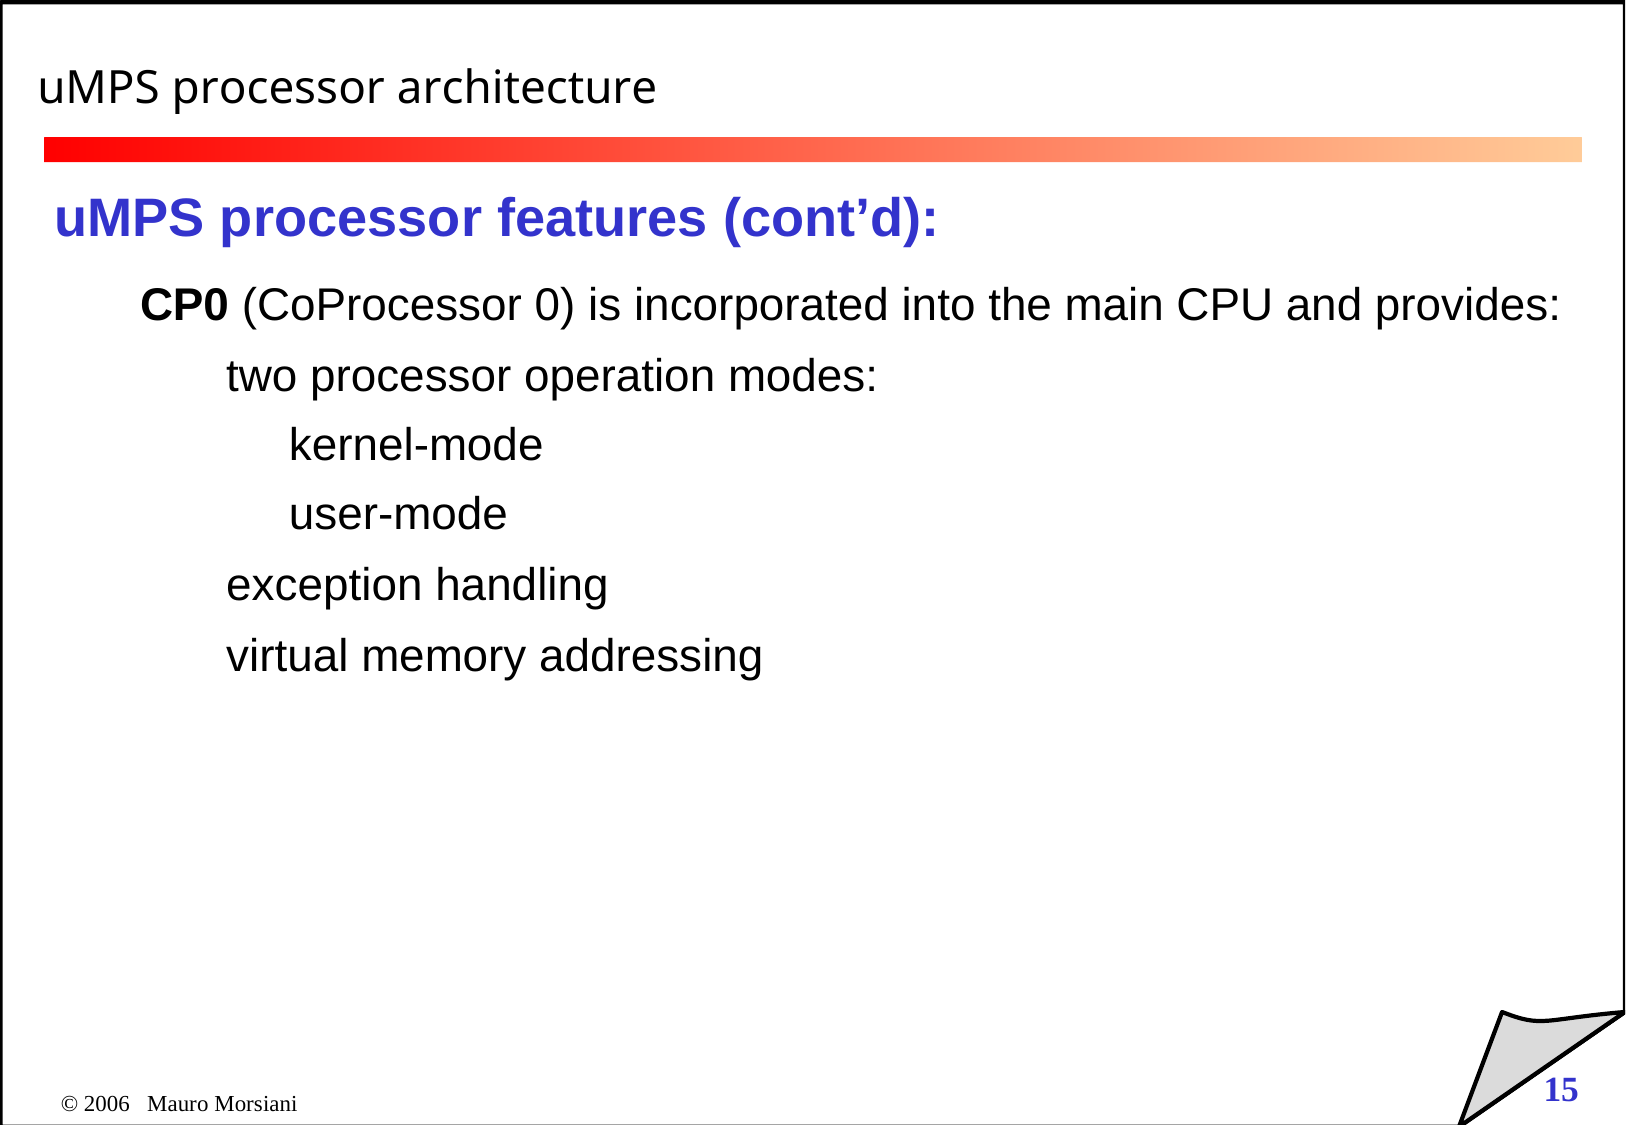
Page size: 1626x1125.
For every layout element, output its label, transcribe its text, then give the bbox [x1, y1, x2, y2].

list uMPS processor features (cont’d): CP0 (CoProcessor 0) is incorporated into the main CPU and provides: two processor operation modes: kernel-mode user-mode exception handling virtual memory addressing [54, 187, 1571, 1124]
title uMPS processor architecture [37, 44, 1588, 131]
